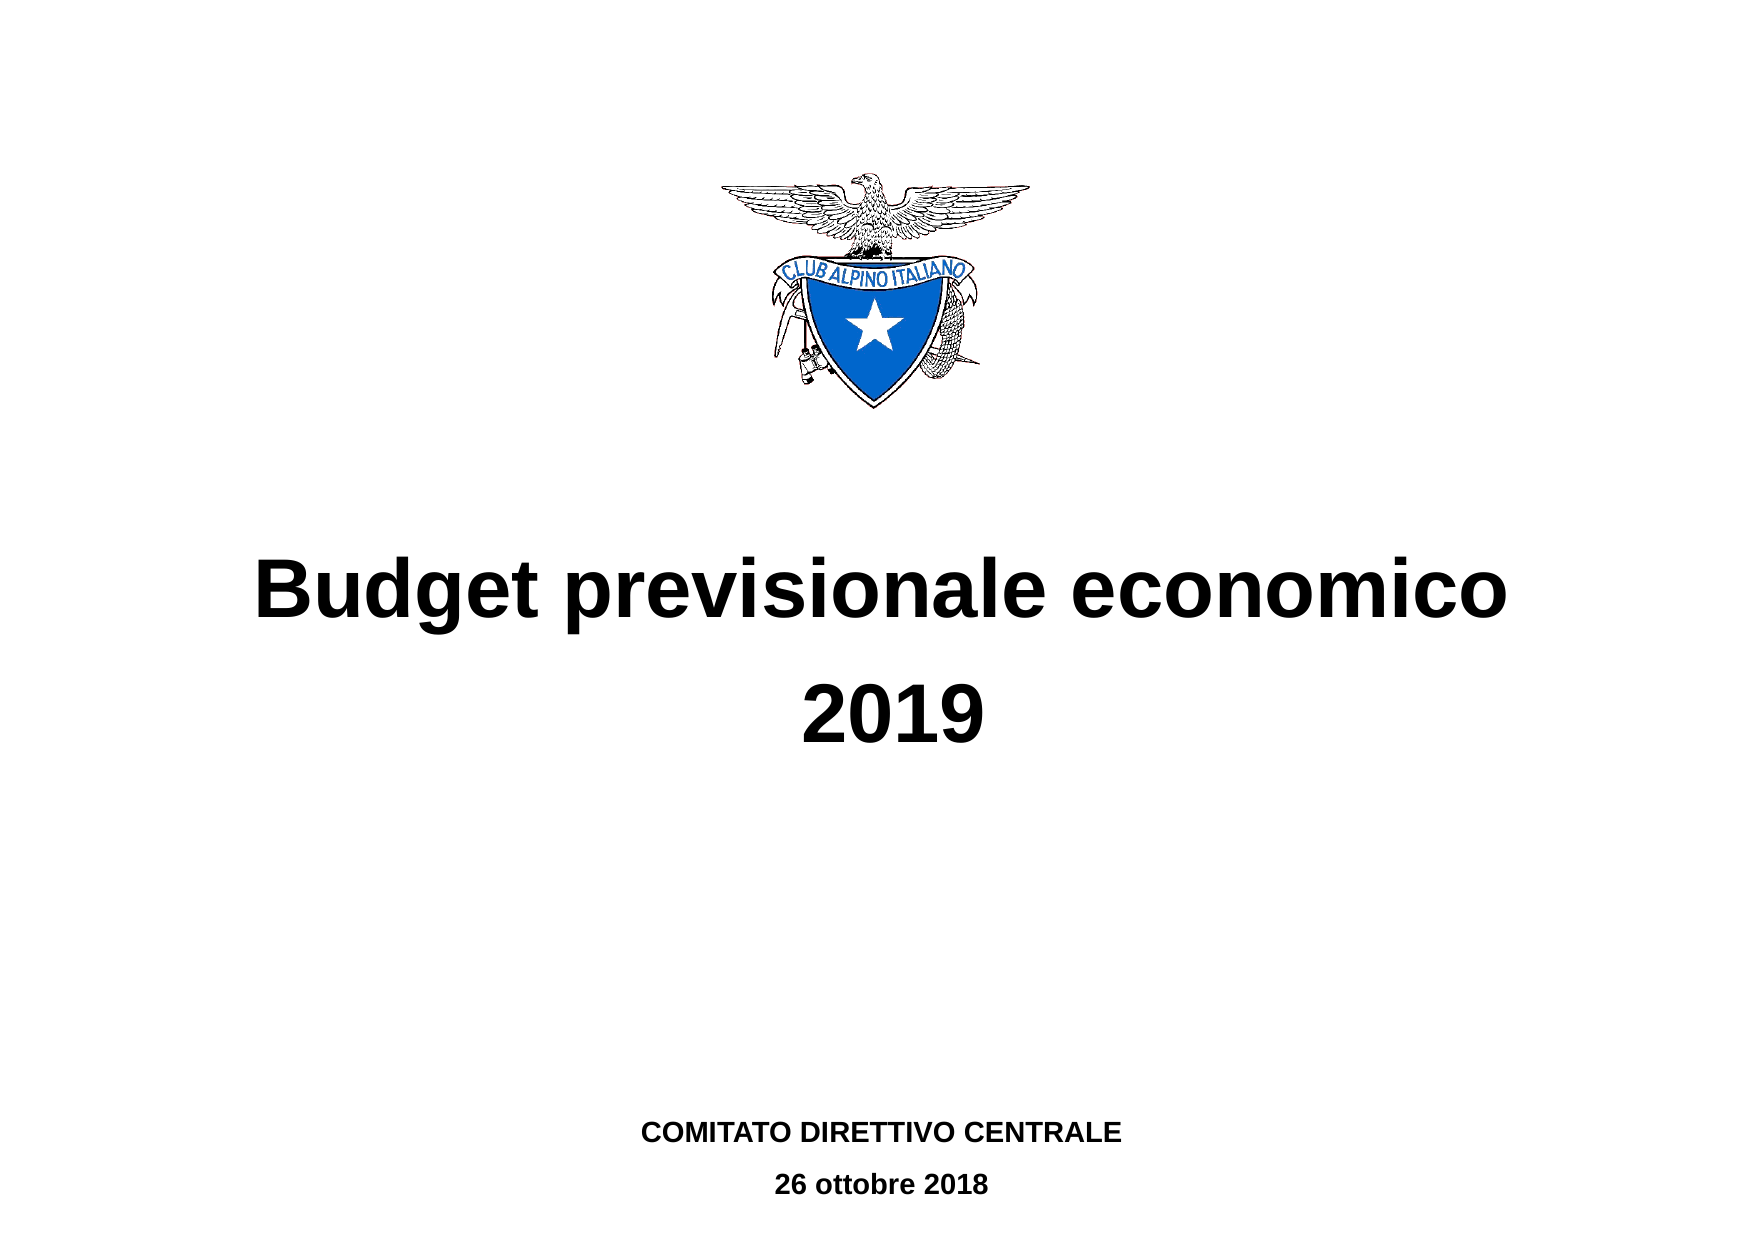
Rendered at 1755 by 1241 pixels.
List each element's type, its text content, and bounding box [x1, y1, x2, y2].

text_box COMITATO DIRETTIVO CENTRALE 26 ottobre 2018 [66, 1105, 1697, 1210]
picture [708, 159, 1046, 436]
text_box Budget previsionale economico 2019 [121, 525, 1643, 796]
